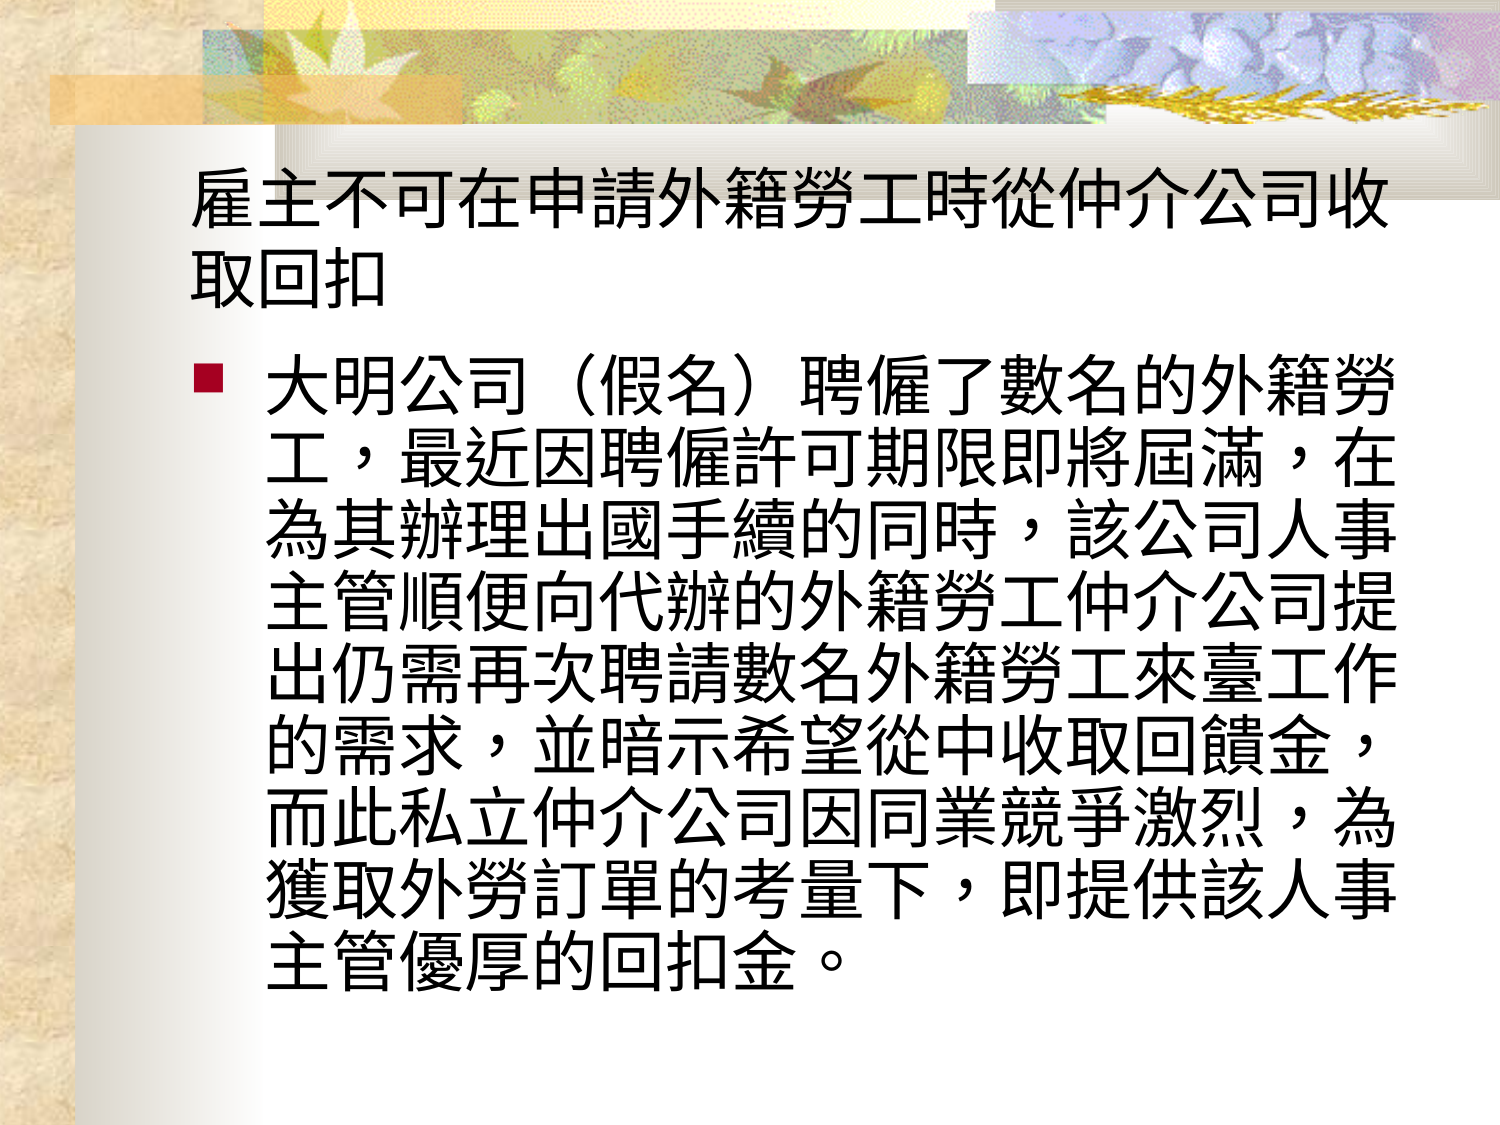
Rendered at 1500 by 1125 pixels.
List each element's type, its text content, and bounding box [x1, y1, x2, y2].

picture [0, 0, 1500, 1125]
list 大明公司（假名）聘僱了數名的外籍勞工，最近因聘僱許可期限即將屆滿，在為其辦理出國手續的同時，該公司人事主管順便向代辦的外籍勞工仲介公司提出仍需再次聘請數名外籍勞工來臺工作的需求，並暗示希望從中收取回饋金，而此私立仲介公司因同業競爭激烈，為獲取外勞訂單的考量下，即提供該人事主管優厚的回扣金。 [174, 344, 1450, 1020]
title 雇主不可在申請外籍勞工時從仲介公司收取回扣 [174, 137, 1450, 325]
